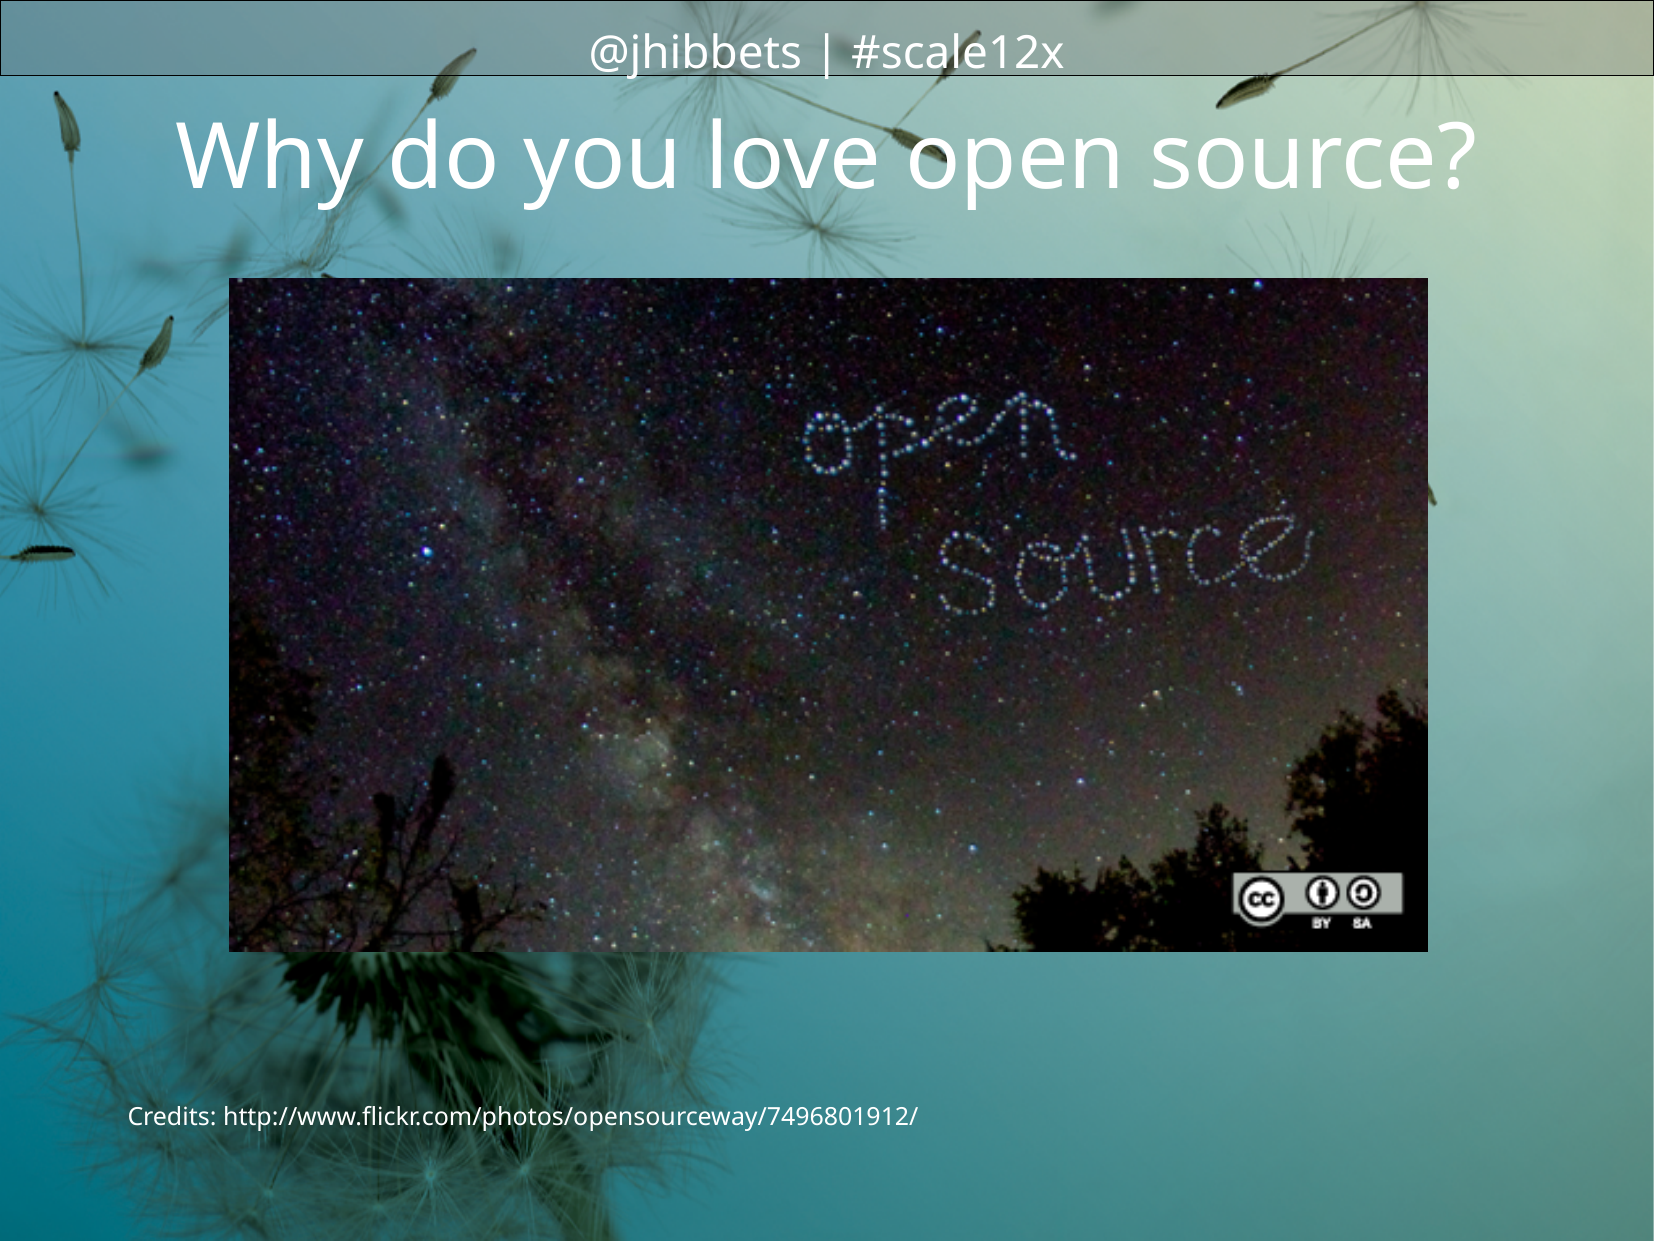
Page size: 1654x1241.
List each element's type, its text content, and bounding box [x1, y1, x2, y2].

picture [0, 76, 1654, 1241]
text_box Credits: http://www.flickr.com/photos/opensourceway/7496801912/ [112, 1091, 1171, 1135]
title Why do you love open source? [82, 49, 1571, 257]
